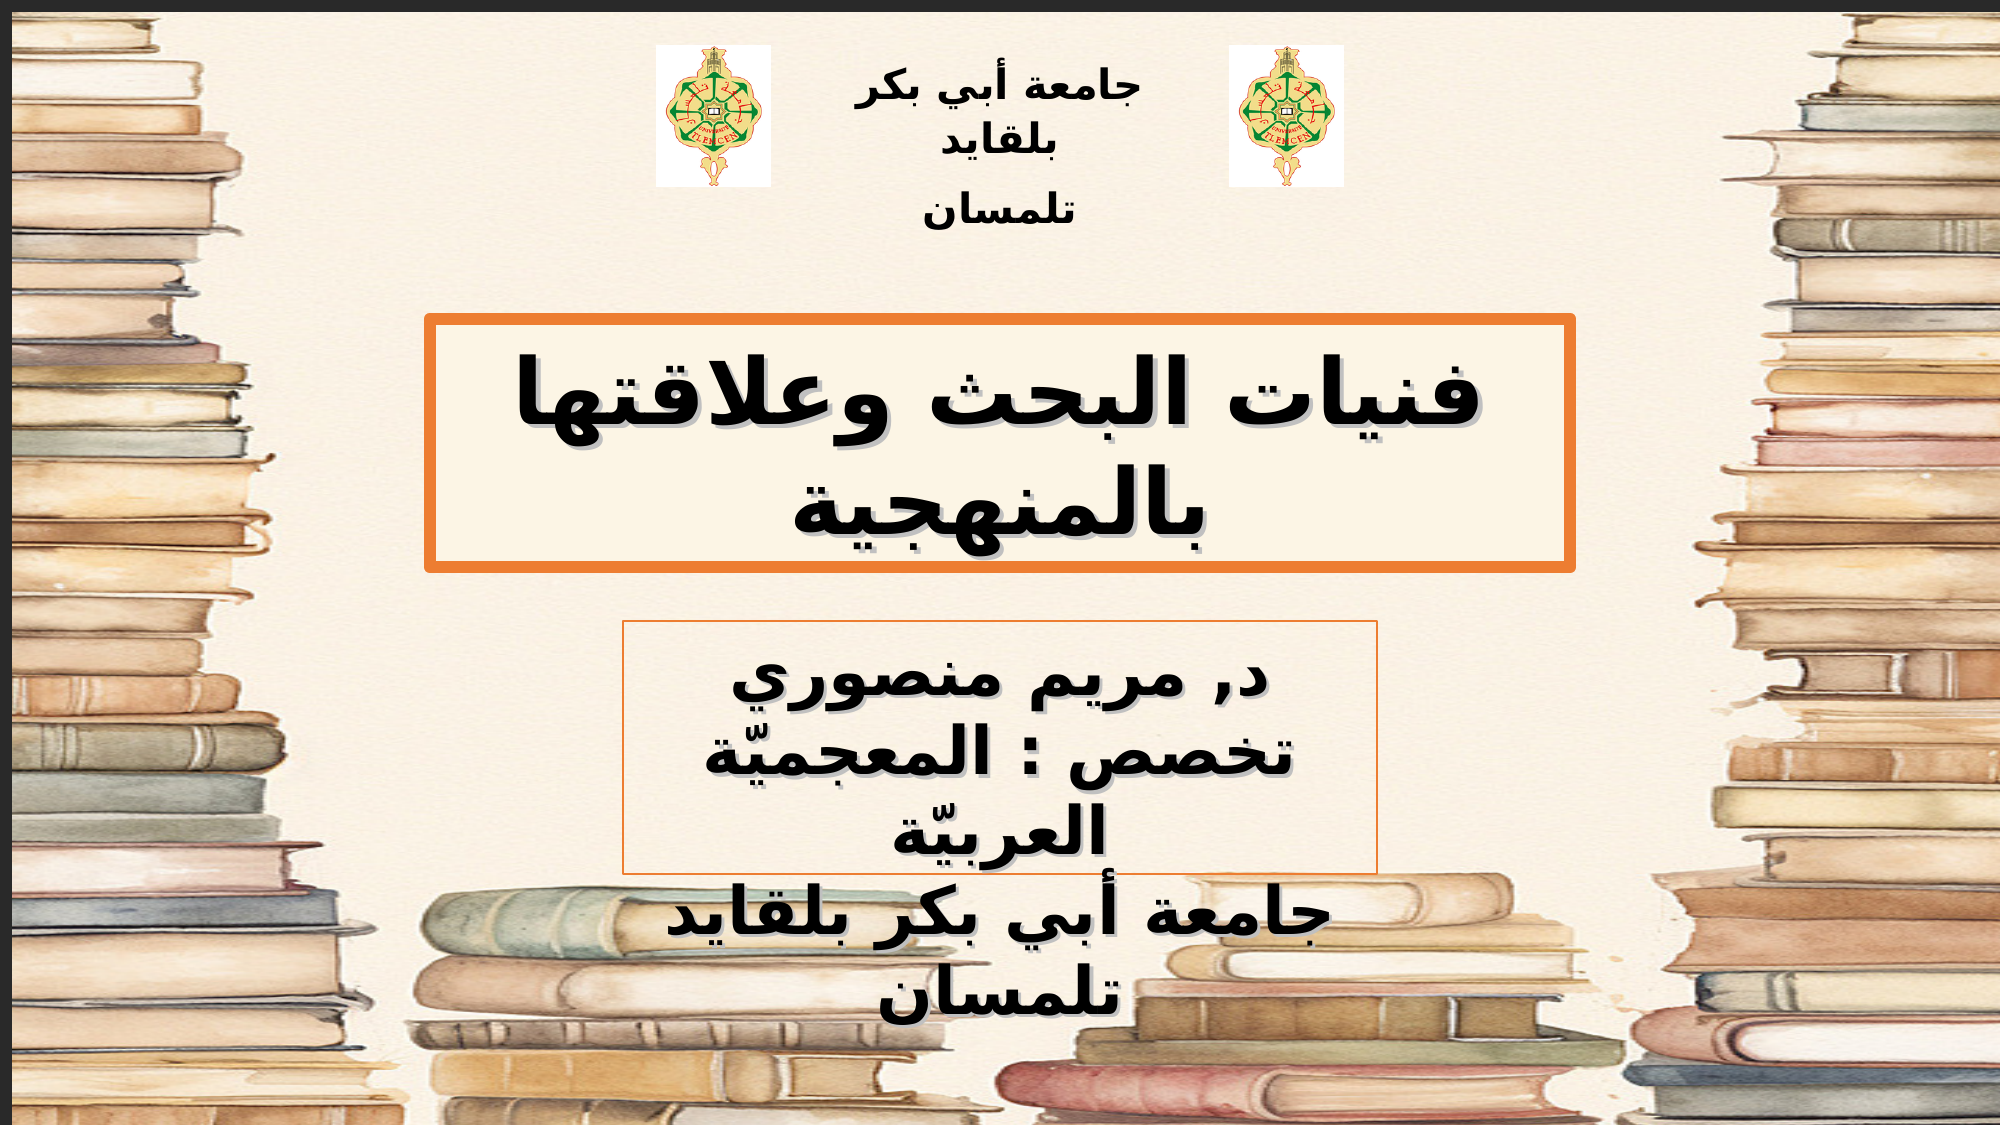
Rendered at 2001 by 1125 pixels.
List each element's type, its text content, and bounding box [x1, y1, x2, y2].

text_box فنيات البحث وعلاقتها بالمنهجية [430, 319, 1570, 567]
text_box د, مريم منصوري تخصص : المعجميّة العربيّة جامعة أبي بكر بلقايد تلمسان [623, 621, 1377, 874]
text_box جامعة أبي بكر بلقايد تلمسان [789, 47, 1211, 201]
picture [11, 11, 2000, 1125]
